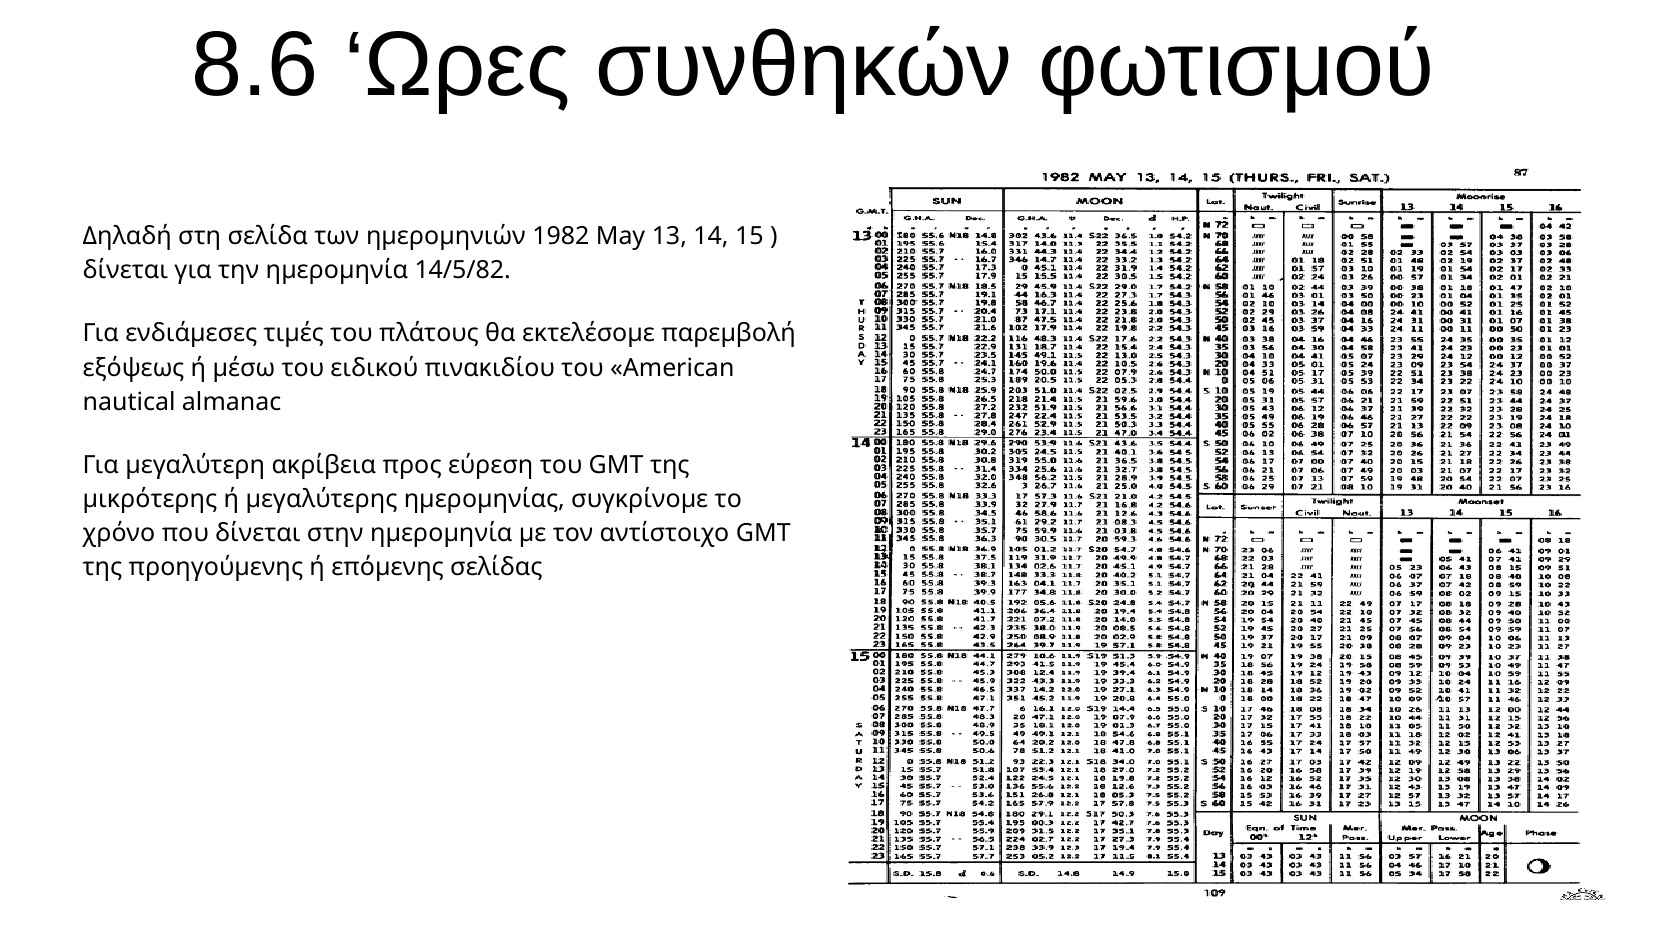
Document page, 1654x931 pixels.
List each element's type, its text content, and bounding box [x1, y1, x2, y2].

list Δηλαδή στη σελίδα των ημερομηνιών 1982 Μay 13, 14, 15 ) δίνεται για την ημερομηνία 14/5/82. Για ενδιάμεσες τιμές του πλάτους θα εκτελέσομε παρεμβολή εξόψεως ή μέσω του ειδικού πινακιδίου του «Αmerican nautical almanac Για μεγαλύτερη ακρίβεια προς εύρεση του GΜΤ της μικρότερης ή μεγαλύτερης ημερομηνίας, συγκρίνομε το χρόνο που δίνεται στην ημερομηνία με τον αντίστοιχο GΜΤ της προηγούμενης ή επόμενης σελίδας [82, 217, 809, 758]
picture [825, 149, 1616, 901]
title 8.6 ‘Ωρες συνθηκών φωτισμού [82, 12, 1571, 218]
